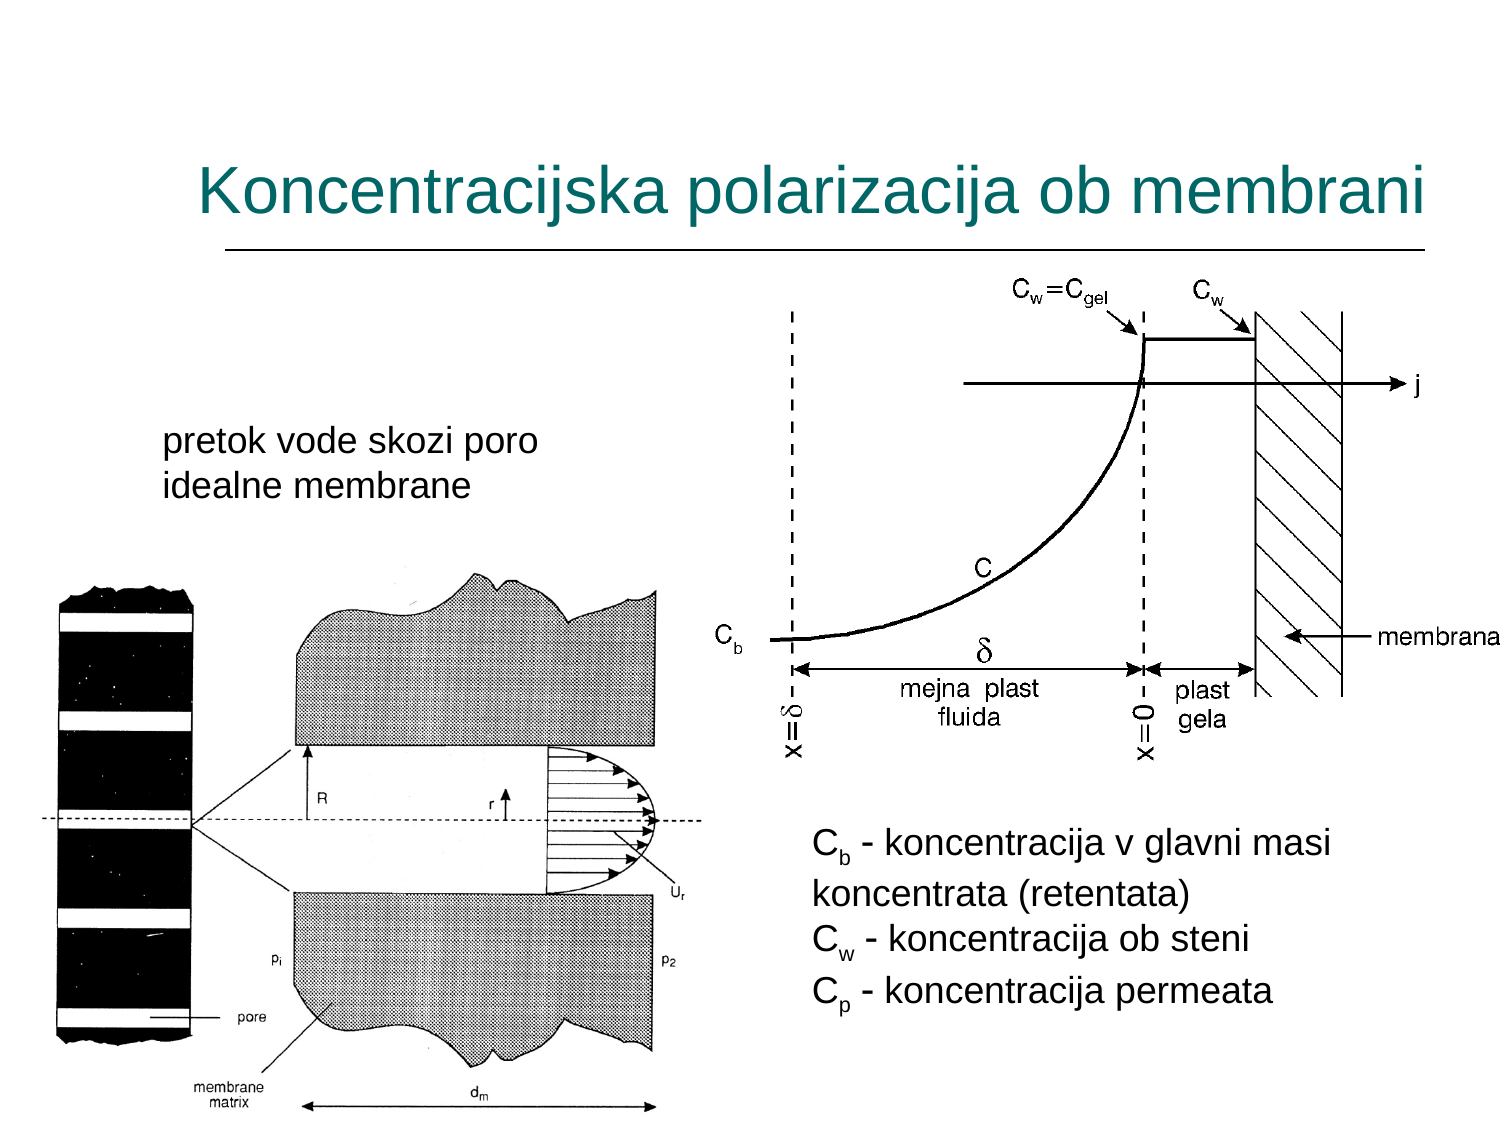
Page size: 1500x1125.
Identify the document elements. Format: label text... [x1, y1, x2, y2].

picture [41, 534, 703, 1125]
text_box pretok vode skozi poro idealne membrane [147, 408, 680, 515]
text_box Cb  koncentracija v glavni masi koncentrata (retentata) Cw  koncentracija ob steni Cp  koncentracija permeata [797, 810, 1436, 1025]
title Koncentracijska polarizacija ob membrani [183, 46, 1459, 235]
picture [714, 278, 1500, 761]
